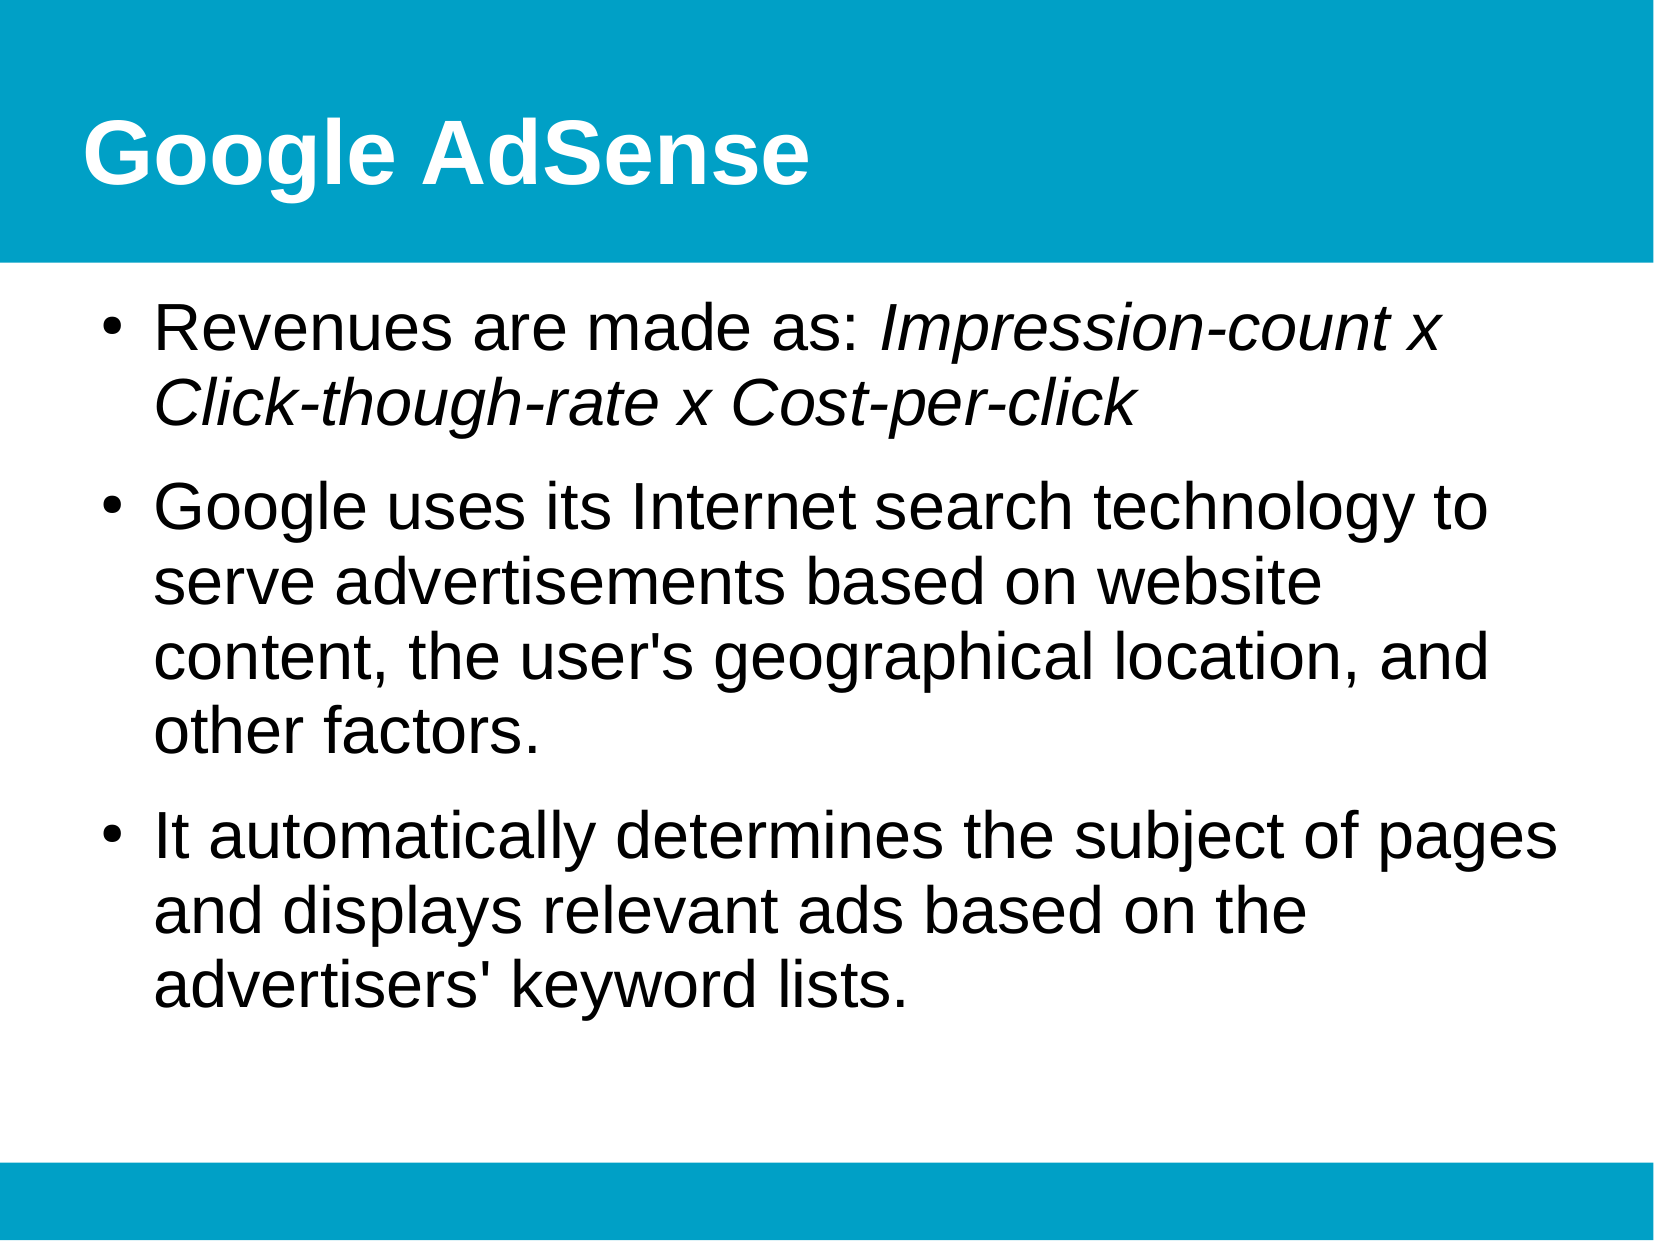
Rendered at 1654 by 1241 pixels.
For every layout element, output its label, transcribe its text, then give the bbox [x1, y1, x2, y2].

list Revenues are made as: Impression-count x Click-though-rate x Cost-per-click Google uses its Internet search technology to serve advertisements based on website content, the user's geographical location, and other factors. It automatically determines the subject of pages and displays relevant ads based on the advertisers' keyword lists. [82, 290, 1571, 1127]
title Google AdSense [82, 56, 1571, 250]
